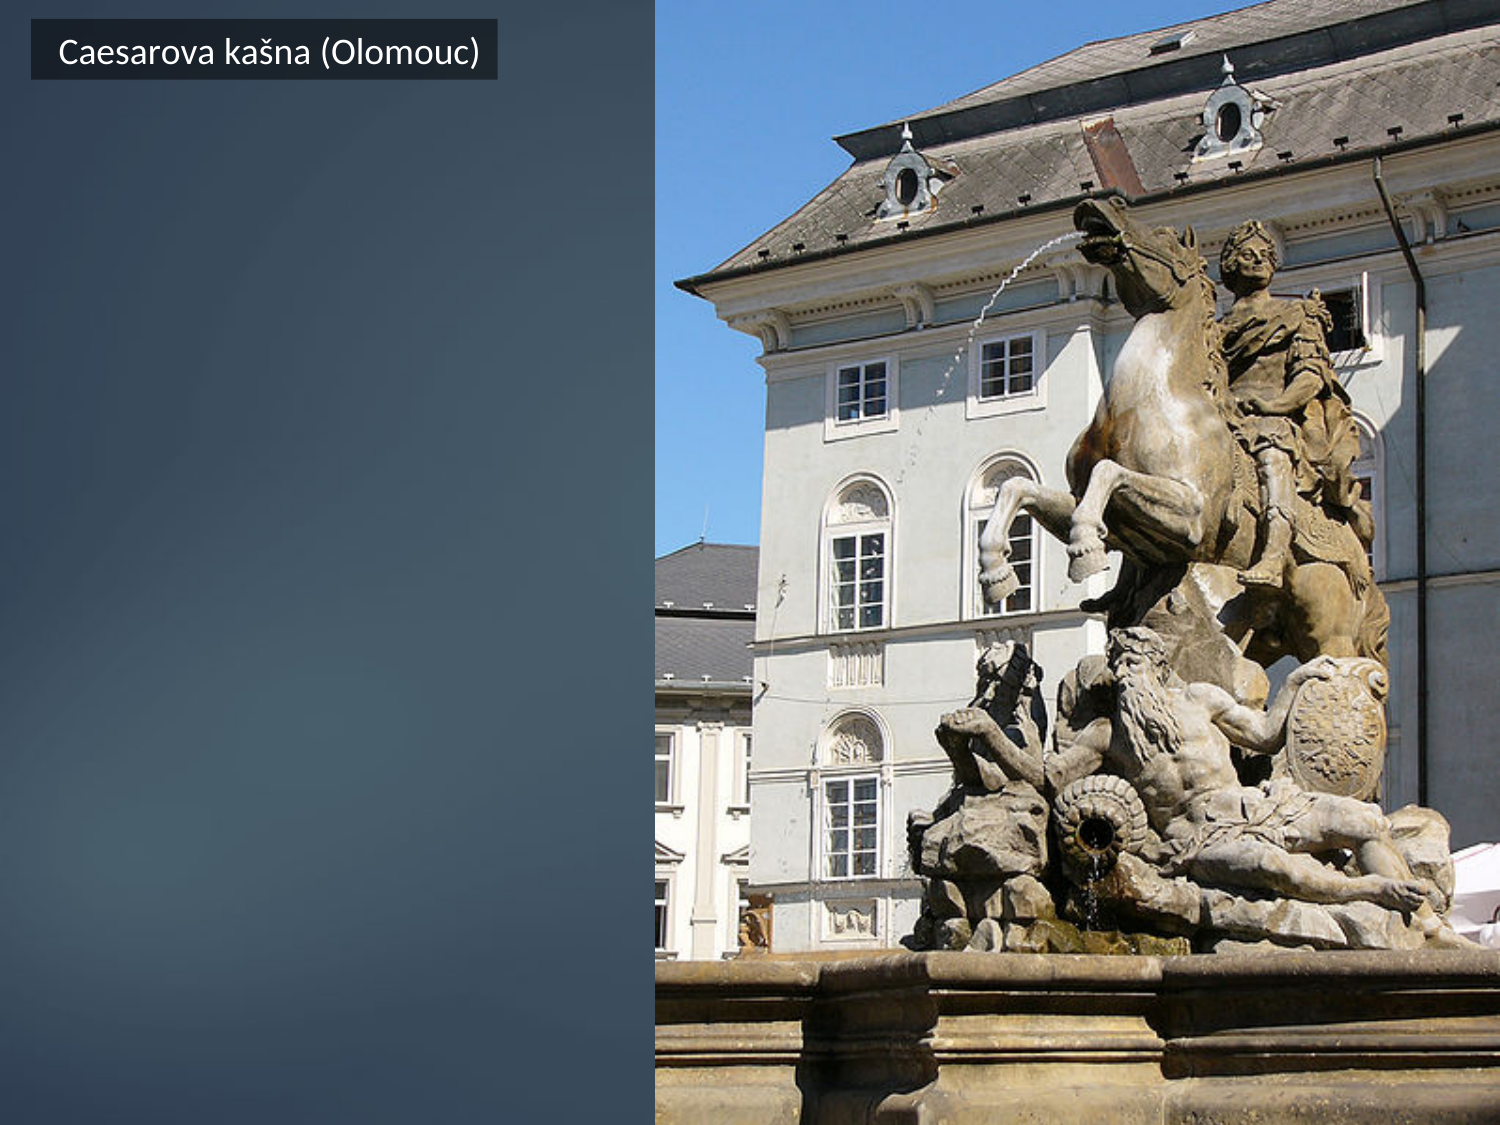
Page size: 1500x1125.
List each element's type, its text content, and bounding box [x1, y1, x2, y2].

picture [0, 0, 1500, 1125]
text_box [31, 18, 43, 80]
text_box Caesarova kašna (Olomouc) [43, 18, 496, 80]
